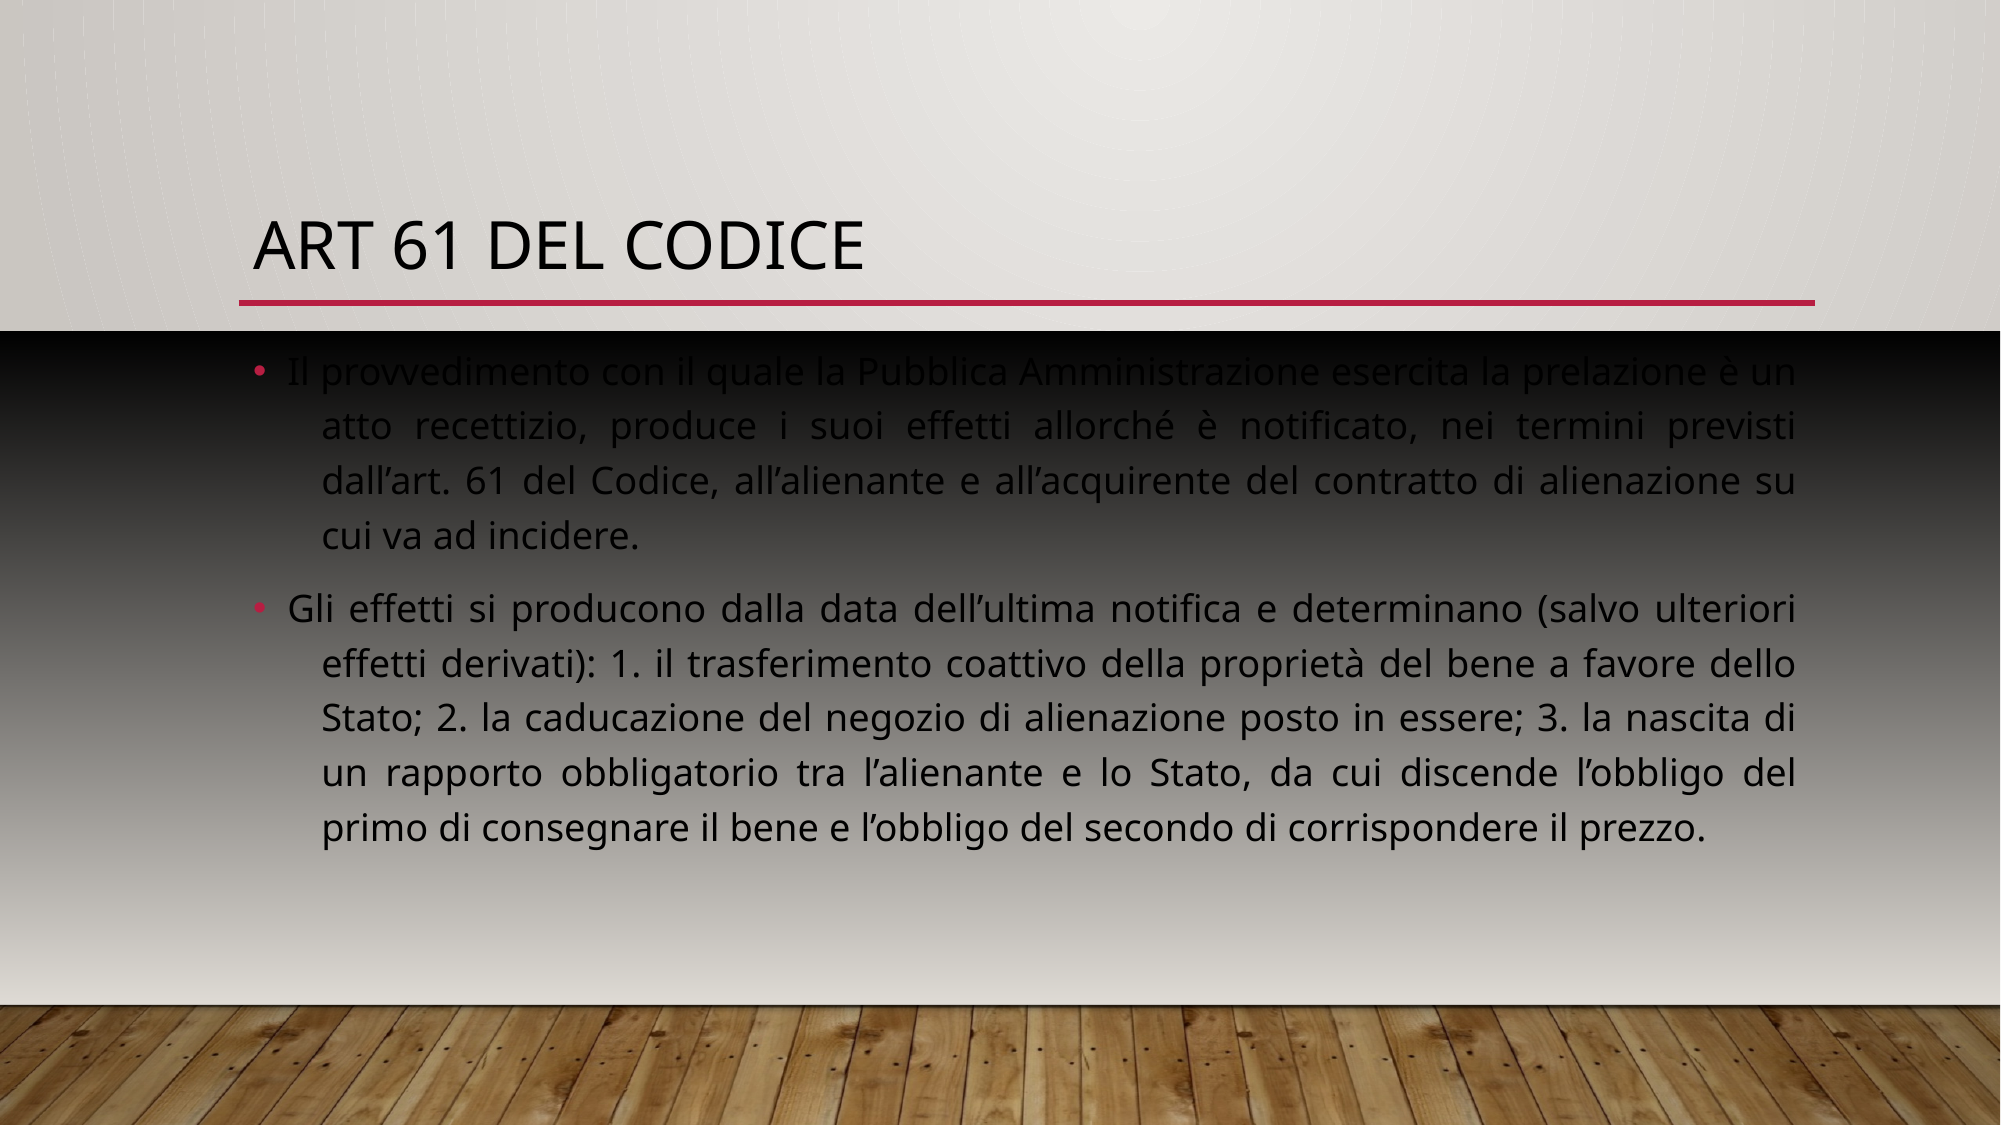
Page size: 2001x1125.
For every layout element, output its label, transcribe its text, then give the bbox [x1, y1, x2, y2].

title Art 61 del codice [238, 131, 1814, 305]
list Il provvedimento con il quale la Pubblica Amministrazione esercita la prelazione è un atto recettizio, produce i suoi effetti allorché è notificato, nei termini previsti dall’art. 61 del Codice, all’alienante e all’acquirente del contratto di alienazione su cui va ad incidere. Gli effetti si producono dalla data dell’ultima notifica e determinano (salvo ulteriori effetti derivati): 1. il trasferimento coattivo della proprietà del bene a favore dello Stato; 2. la caducazione del negozio di alienazione posto in essere; 3. la nascita di un rapporto obbligatorio tra l’alienante e lo Stato, da cui discende l’obbligo del primo di consegnare il bene e l’obbligo del secondo di corrispondere il prezzo. [238, 330, 1814, 897]
